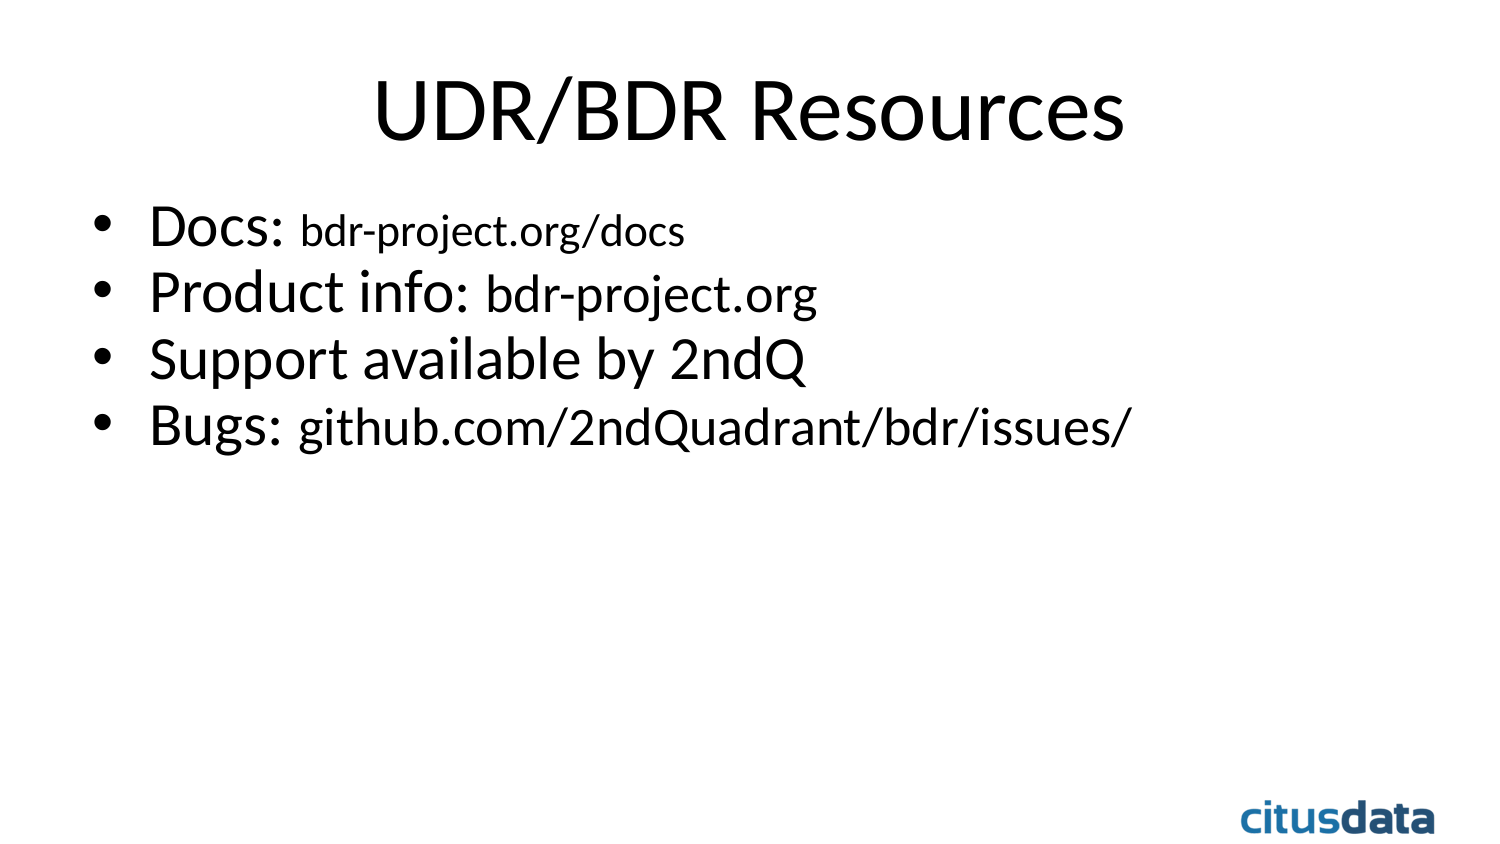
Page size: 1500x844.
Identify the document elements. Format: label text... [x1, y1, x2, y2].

title [75, 33, 1426, 175]
list [75, 196, 1426, 754]
picture [1237, 795, 1439, 837]
list Docs: bdr-project.org/docs Product info: bdr-project.org Support available by 2ndQ Bugs: github.com/2ndQuadrant/bdr/issues/ [77, 185, 1428, 743]
